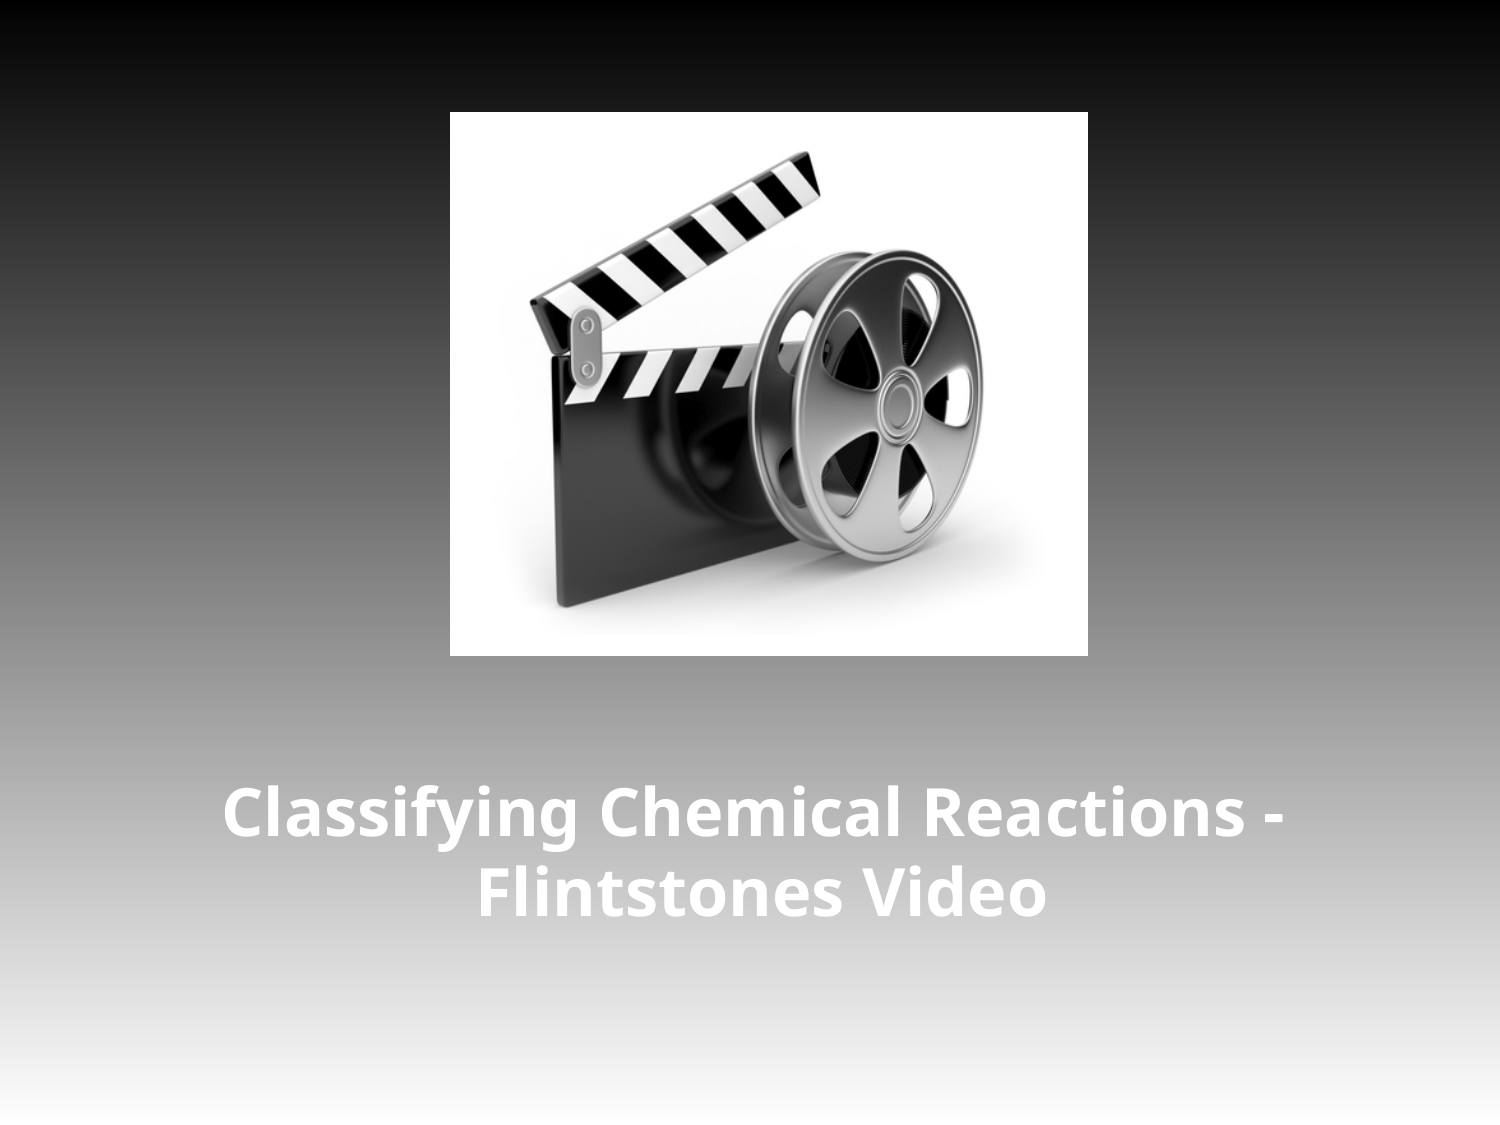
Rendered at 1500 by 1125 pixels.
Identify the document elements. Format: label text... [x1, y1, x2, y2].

picture [450, 112, 1088, 656]
list Classifying Chemical Reactions - Flintstones Video [87, 762, 1438, 950]
